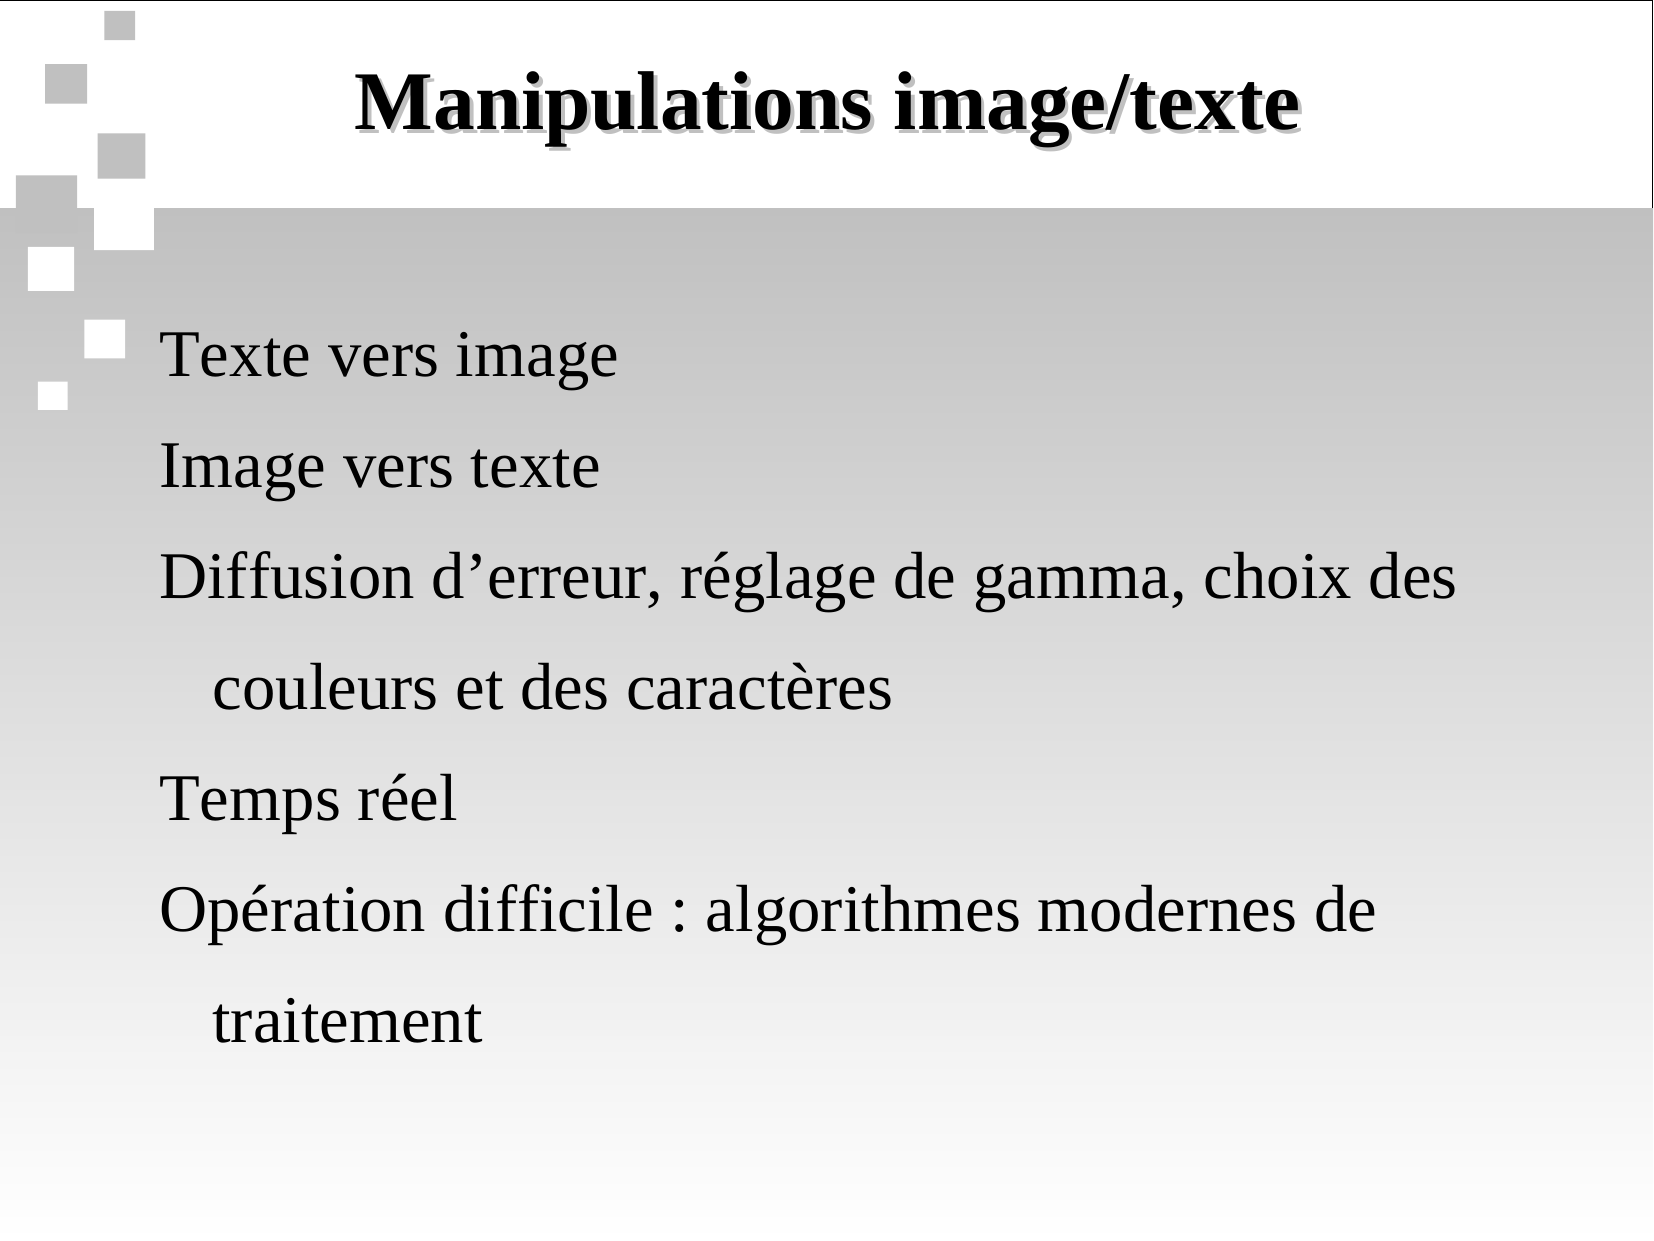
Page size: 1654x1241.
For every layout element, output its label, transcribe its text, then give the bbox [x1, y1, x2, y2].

title Manipulations image/texte [90, 0, 1567, 204]
list Texte vers image Image vers texte Diffusion d’erreur, réglage de gamma, choix des couleurs et des caractères Temps réel Opération difficile : algorithmes modernes de traitement [141, 279, 1532, 1183]
